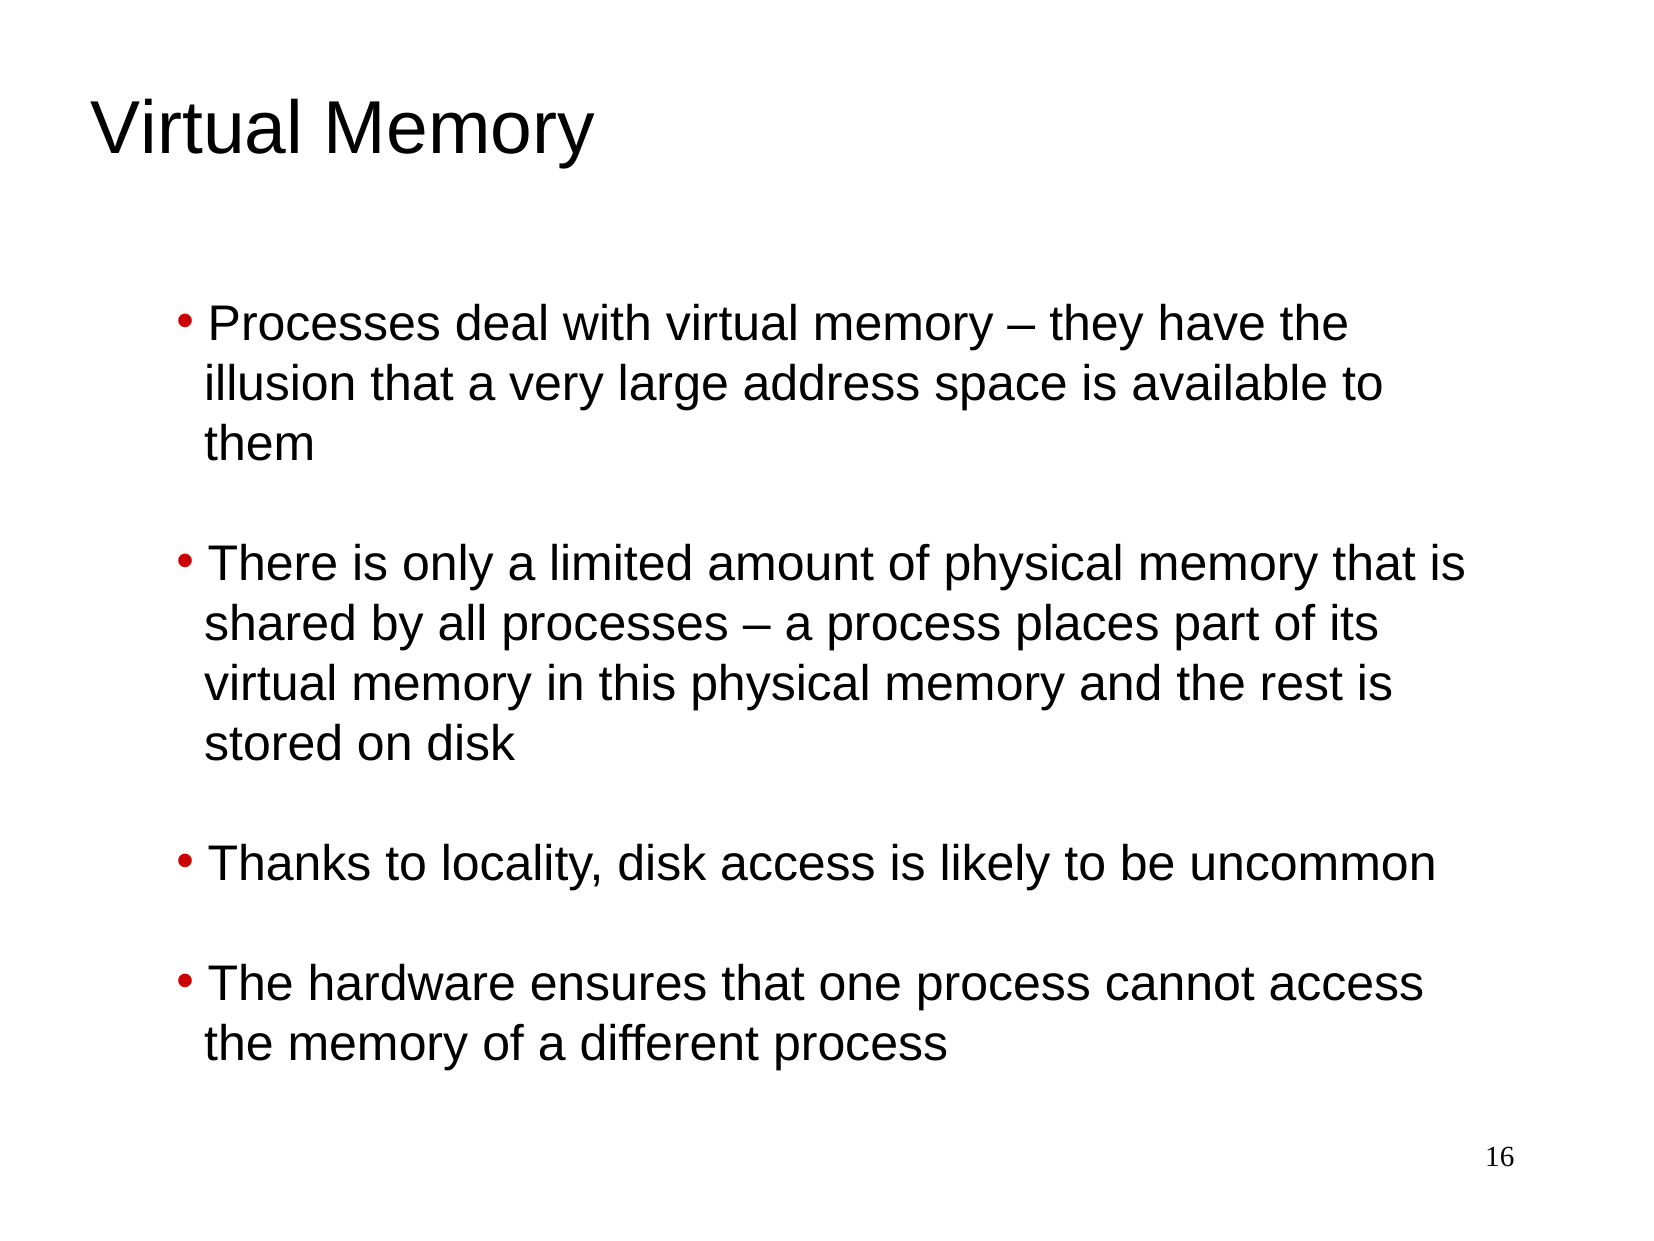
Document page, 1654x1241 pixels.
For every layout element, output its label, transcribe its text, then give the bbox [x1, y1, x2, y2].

text_box Processes deal with virtual memory – they have the illusion that a very large address space is available to them There is only a limited amount of physical memory that is shared by all processes – a process places part of its virtual memory in this physical memory and the rest is stored on disk Thanks to locality, disk access is likely to be uncommon The hardware ensures that one process cannot access the memory of a different process [161, 282, 1482, 1079]
text_box Virtual Memory [75, 71, 611, 177]
text_box <number> [1184, 1129, 1530, 1213]
